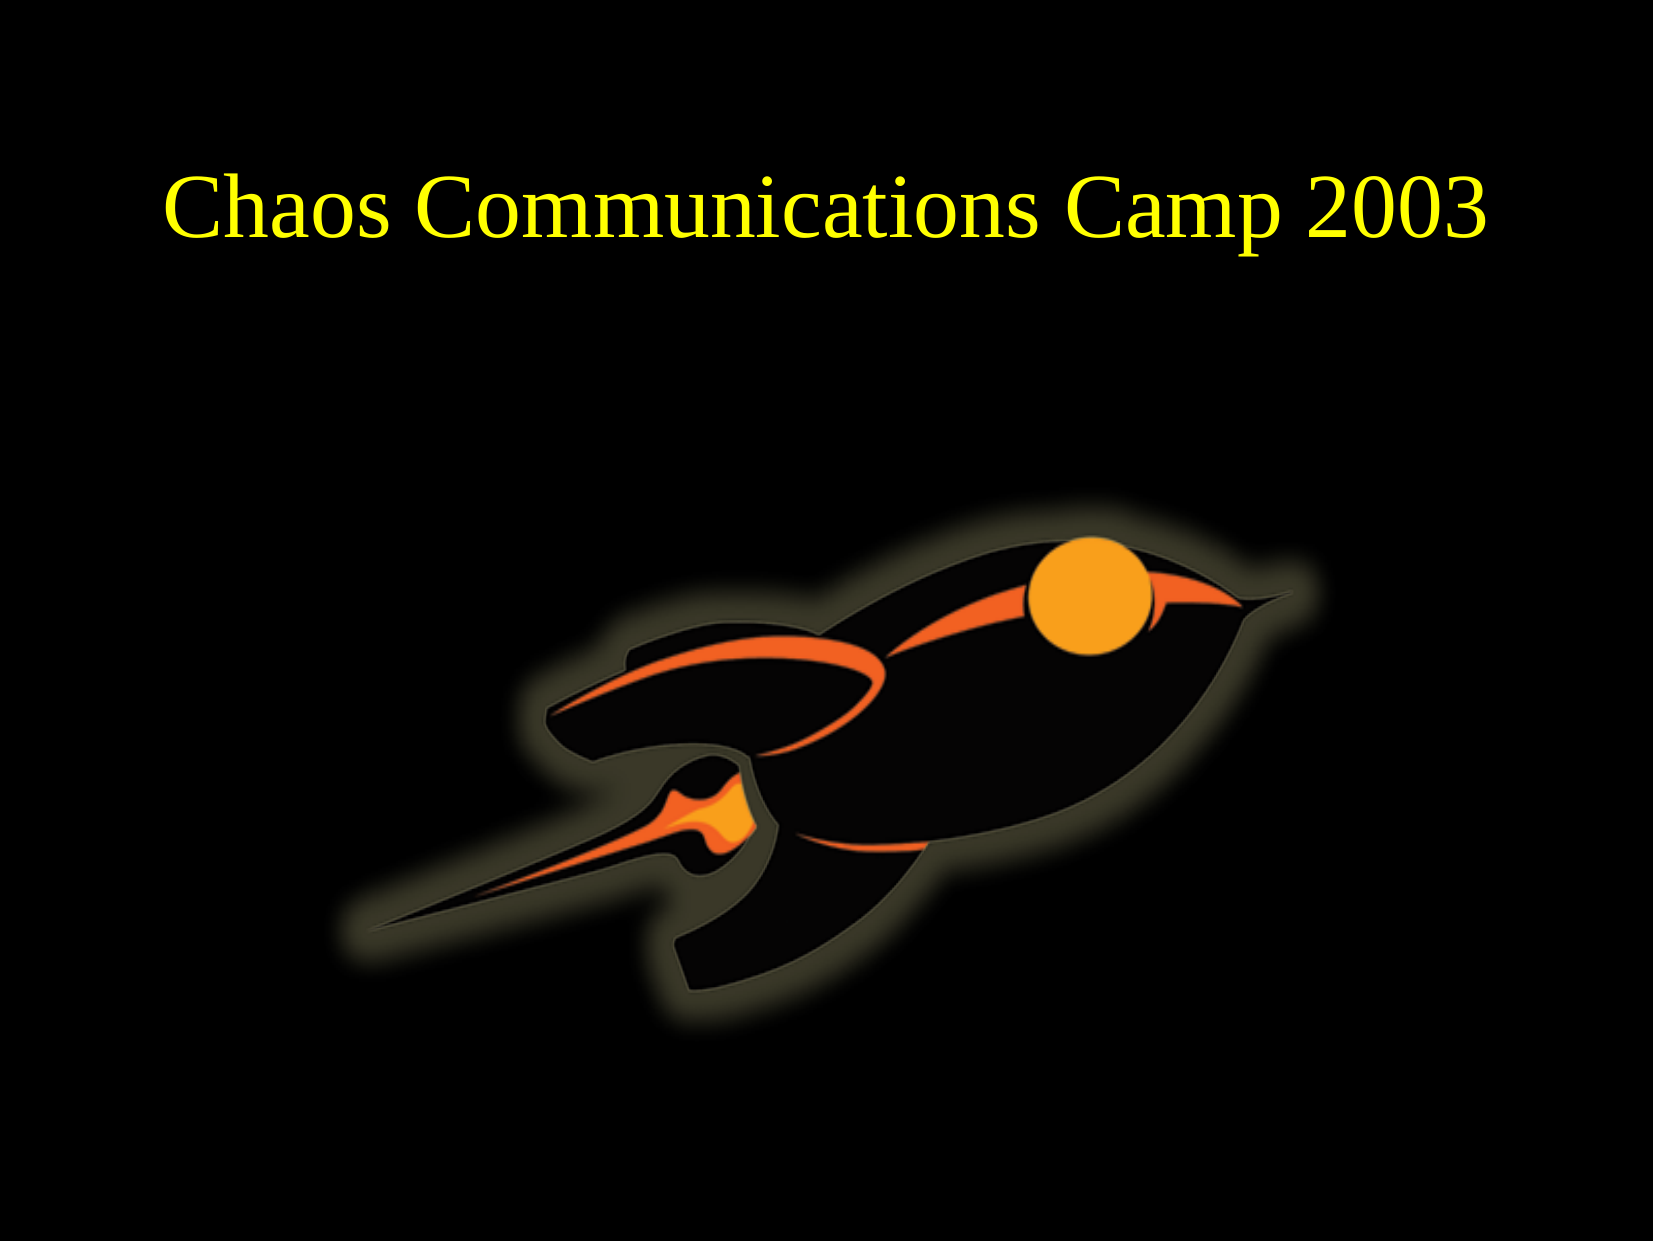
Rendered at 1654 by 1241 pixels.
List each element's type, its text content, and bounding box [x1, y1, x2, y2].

picture [183, 418, 1473, 1128]
title Chaos Communications Camp 2003 [121, 102, 1533, 311]
